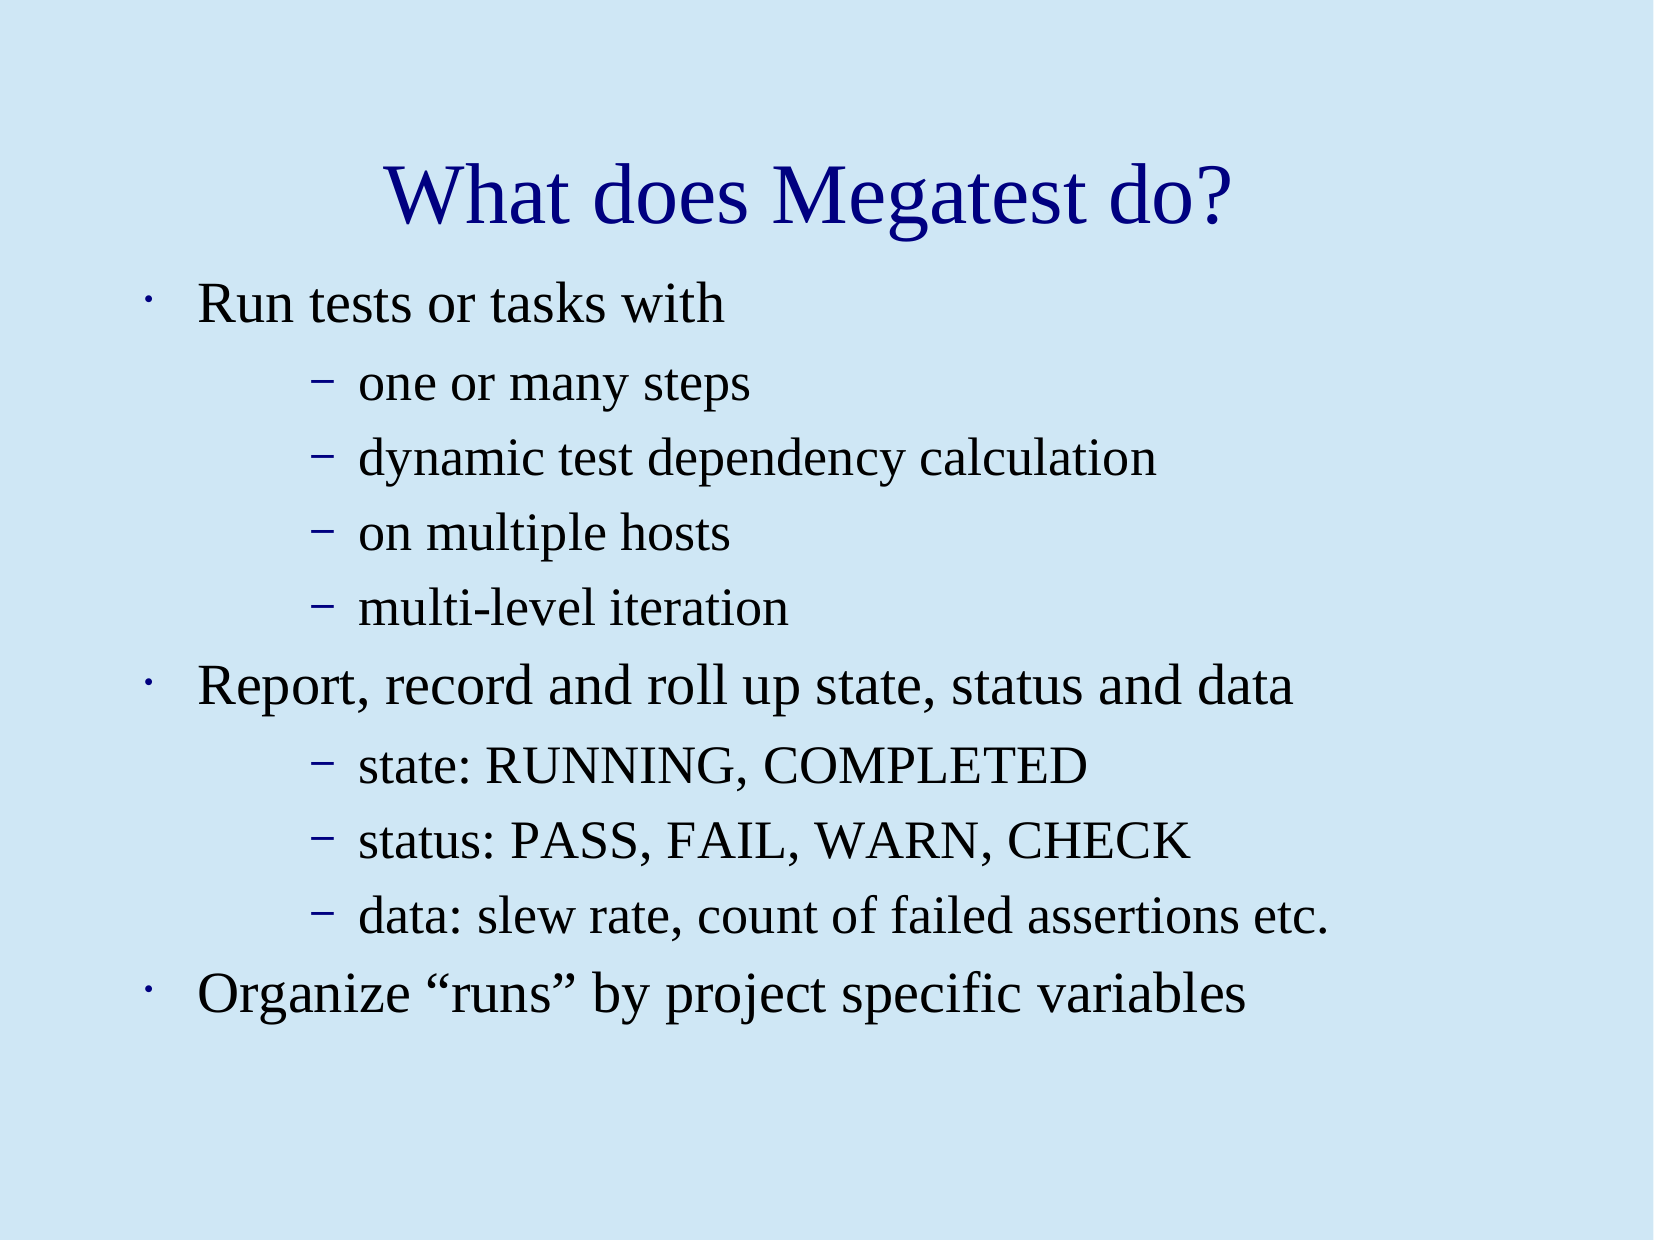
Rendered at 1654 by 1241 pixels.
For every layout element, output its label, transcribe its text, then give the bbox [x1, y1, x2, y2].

list Run tests or tasks with one or many steps dynamic test dependency calculation on multiple hosts multi-level iteration Report, record and roll up state, status and data state: RUNNING, COMPLETED status: PASS, FAIL, WARN, CHECK data: slew rate, count of failed assertions etc. Organize “runs” by project specific variables [126, 270, 1486, 1109]
title What does Megatest do? [82, 90, 1536, 298]
